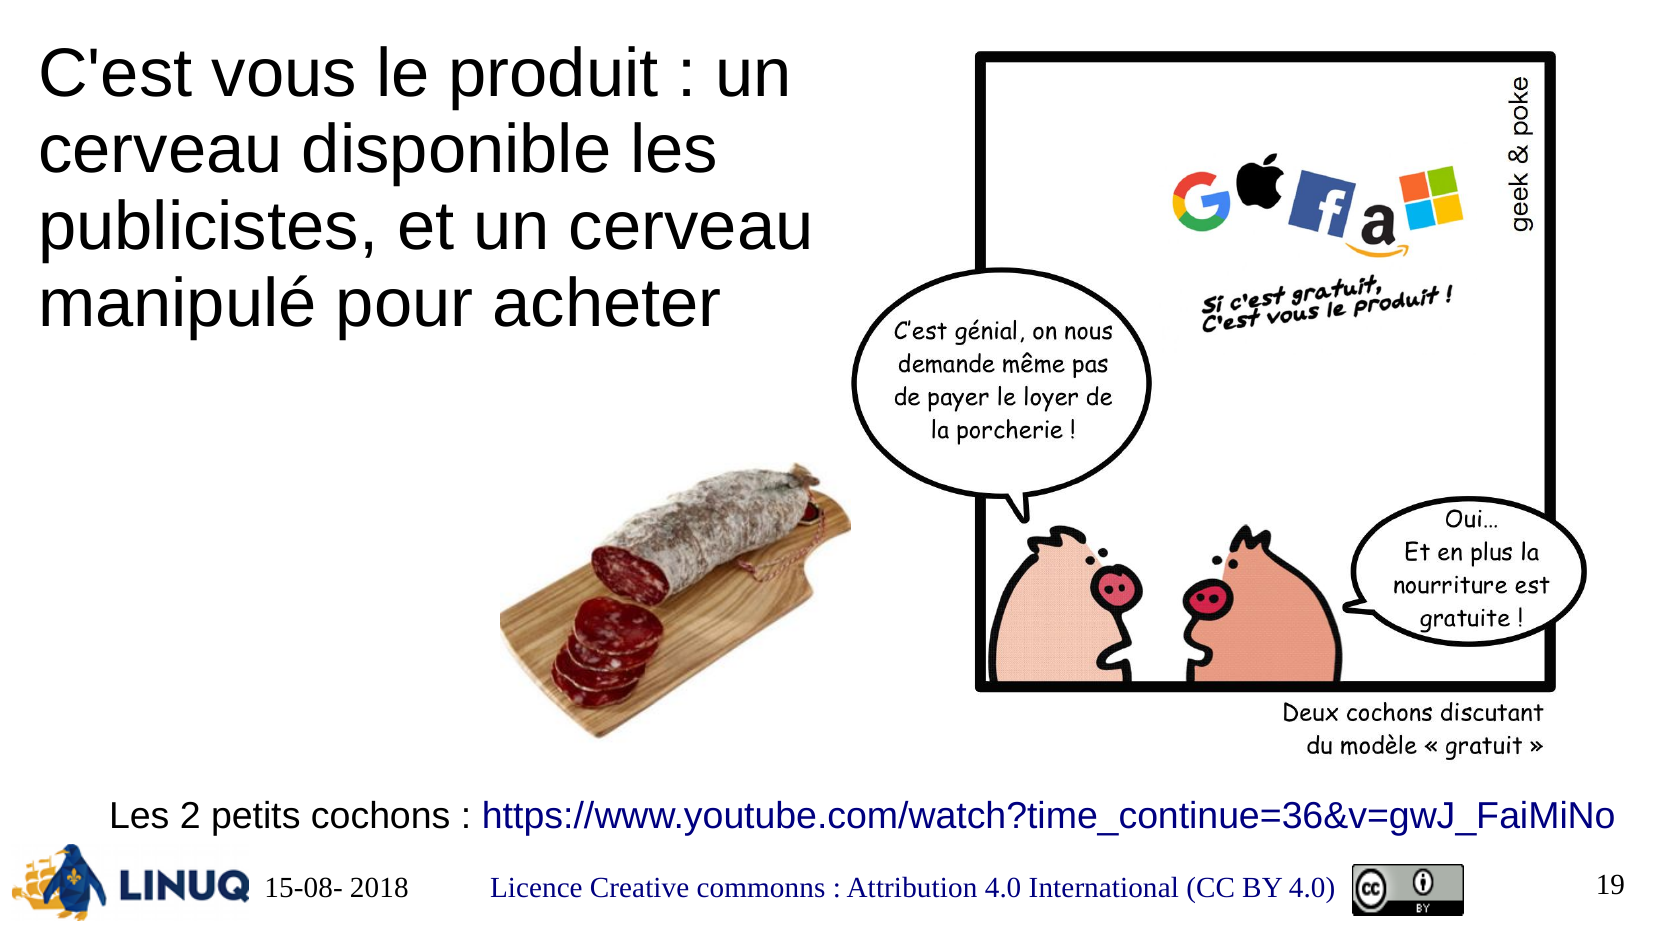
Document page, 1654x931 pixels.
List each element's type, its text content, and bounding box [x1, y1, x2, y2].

text_box Les 2 petits cochons : https://www.youtube.com/watch?time_continue=36&v=gwJ_FaiMiNo [94, 787, 1642, 851]
picture [1352, 864, 1464, 916]
picture [11, 844, 249, 921]
picture [500, 24, 1592, 775]
title C'est vous le produit : un cerveau disponible les publicistes, et un cerveau manipulé pour acheter [38, 33, 833, 418]
